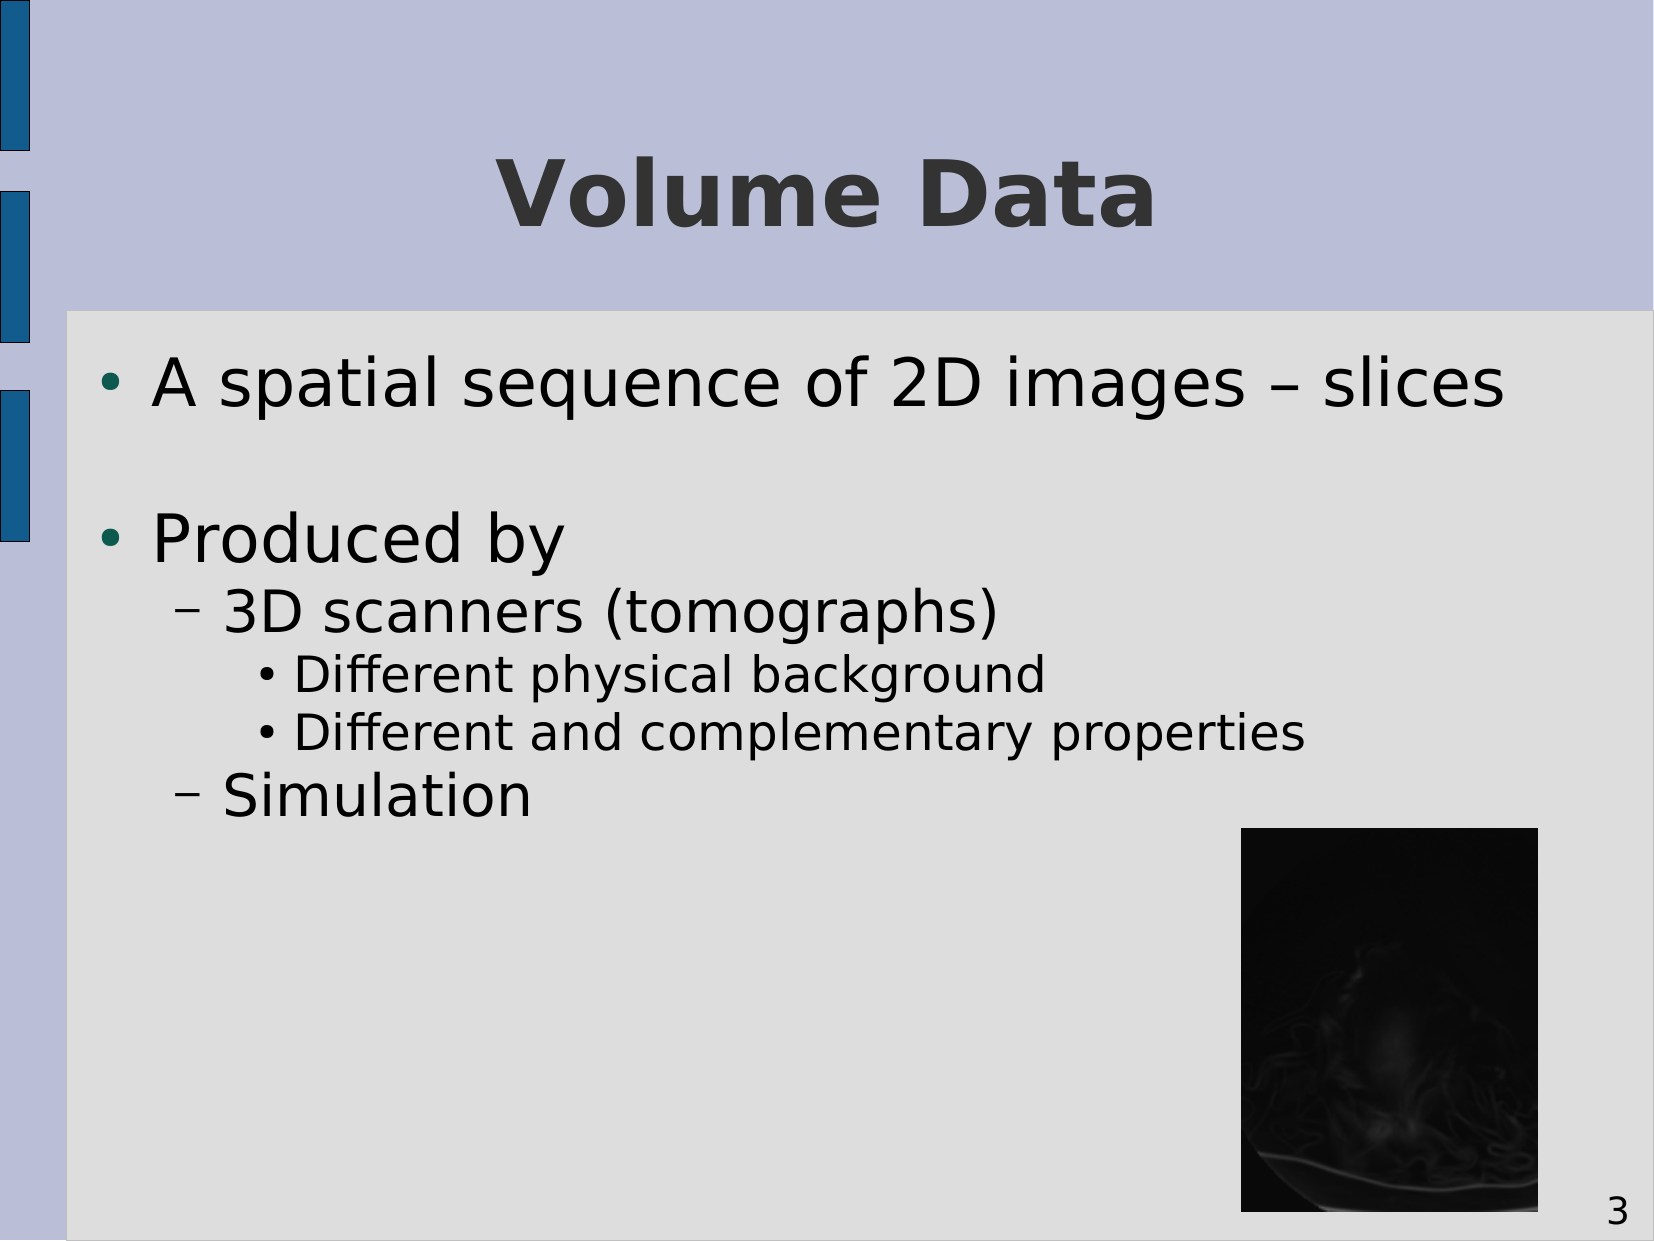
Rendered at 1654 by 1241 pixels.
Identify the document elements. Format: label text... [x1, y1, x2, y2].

list A spatial sequence of 2D images – slices Produced by 3D scanners (tomographs) Different physical background Different and complementary properties Simulation [80, 344, 1619, 1127]
title Volume Data [121, 91, 1534, 299]
picture [1241, 828, 1538, 1212]
